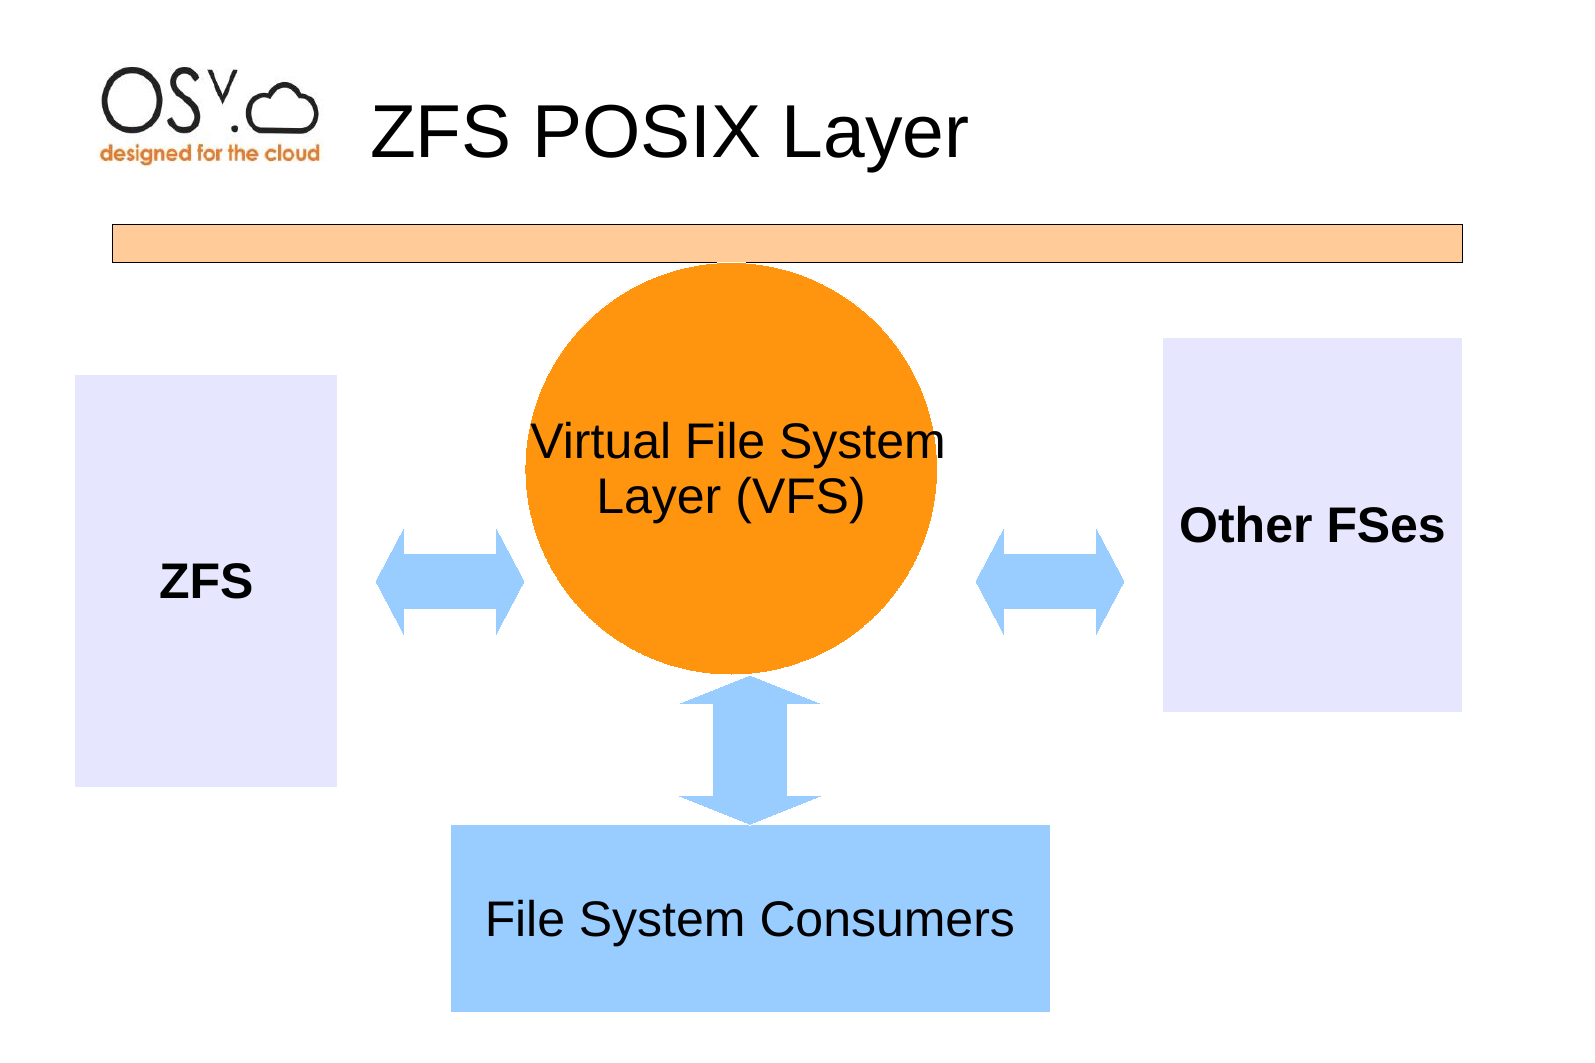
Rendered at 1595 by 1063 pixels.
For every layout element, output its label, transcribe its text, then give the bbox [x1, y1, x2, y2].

text_box [112, 224, 1463, 263]
text_box [375, 524, 526, 638]
text_box [675, 675, 826, 826]
picture [83, 37, 338, 186]
title ZFS POSIX Layer [79, 42, 1515, 220]
text_box Other FSes [1162, 337, 1463, 713]
text_box File System Consumers [450, 824, 1051, 1013]
text_box [975, 524, 1126, 638]
text_box Virtual File System Layer (VFS) [524, 262, 938, 676]
text_box ZFS [74, 374, 338, 788]
